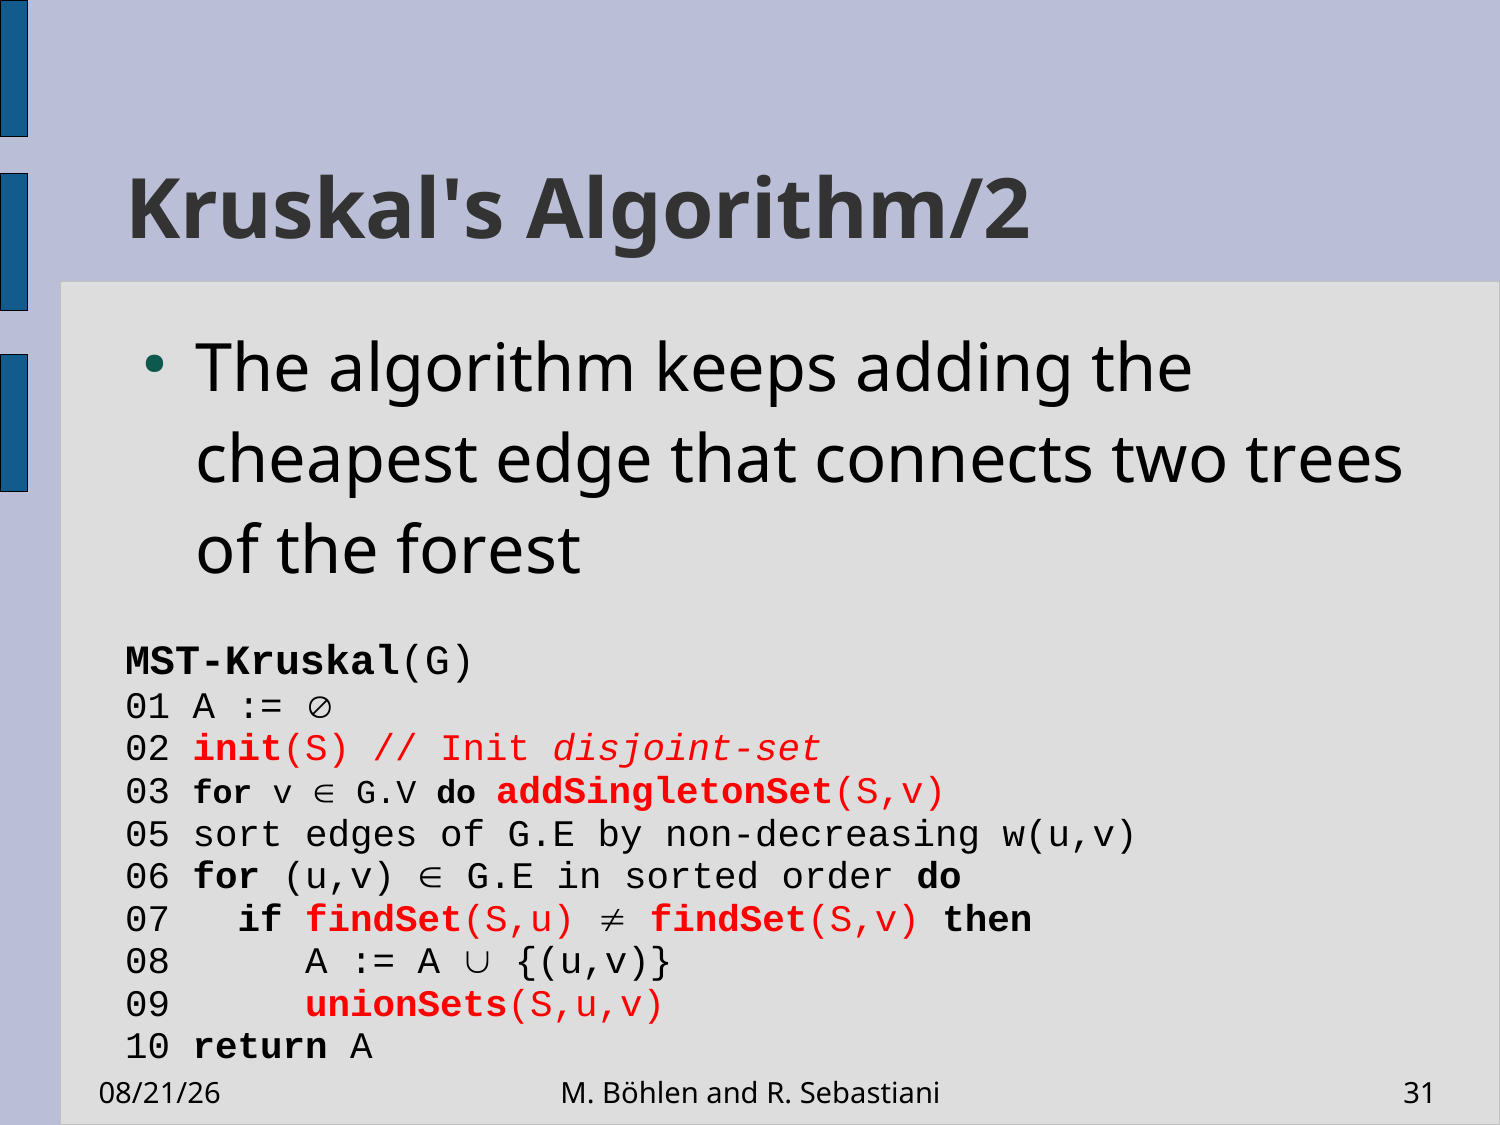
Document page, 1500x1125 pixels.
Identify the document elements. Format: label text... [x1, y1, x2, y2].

list The algorithm keeps adding the cheapest edge that connects two trees of the forest MST-Kruskal(G) 01 A :=  02 init(S) // Init disjoint-set 03 for v  G.V do addSingletonSet(S,v) 05 sort edges of G.E by non-decreasing w(u,v) 06 for (u,v)  G.E in sorted order do 07 if findSet(S,u)  findSet(S,v) then 08 A := A  {(u,v)} 09 unionSets(S,u,v) 10 return A [110, 312, 1459, 1039]
title Kruskal's Algorithm/2 [110, 67, 1392, 271]
